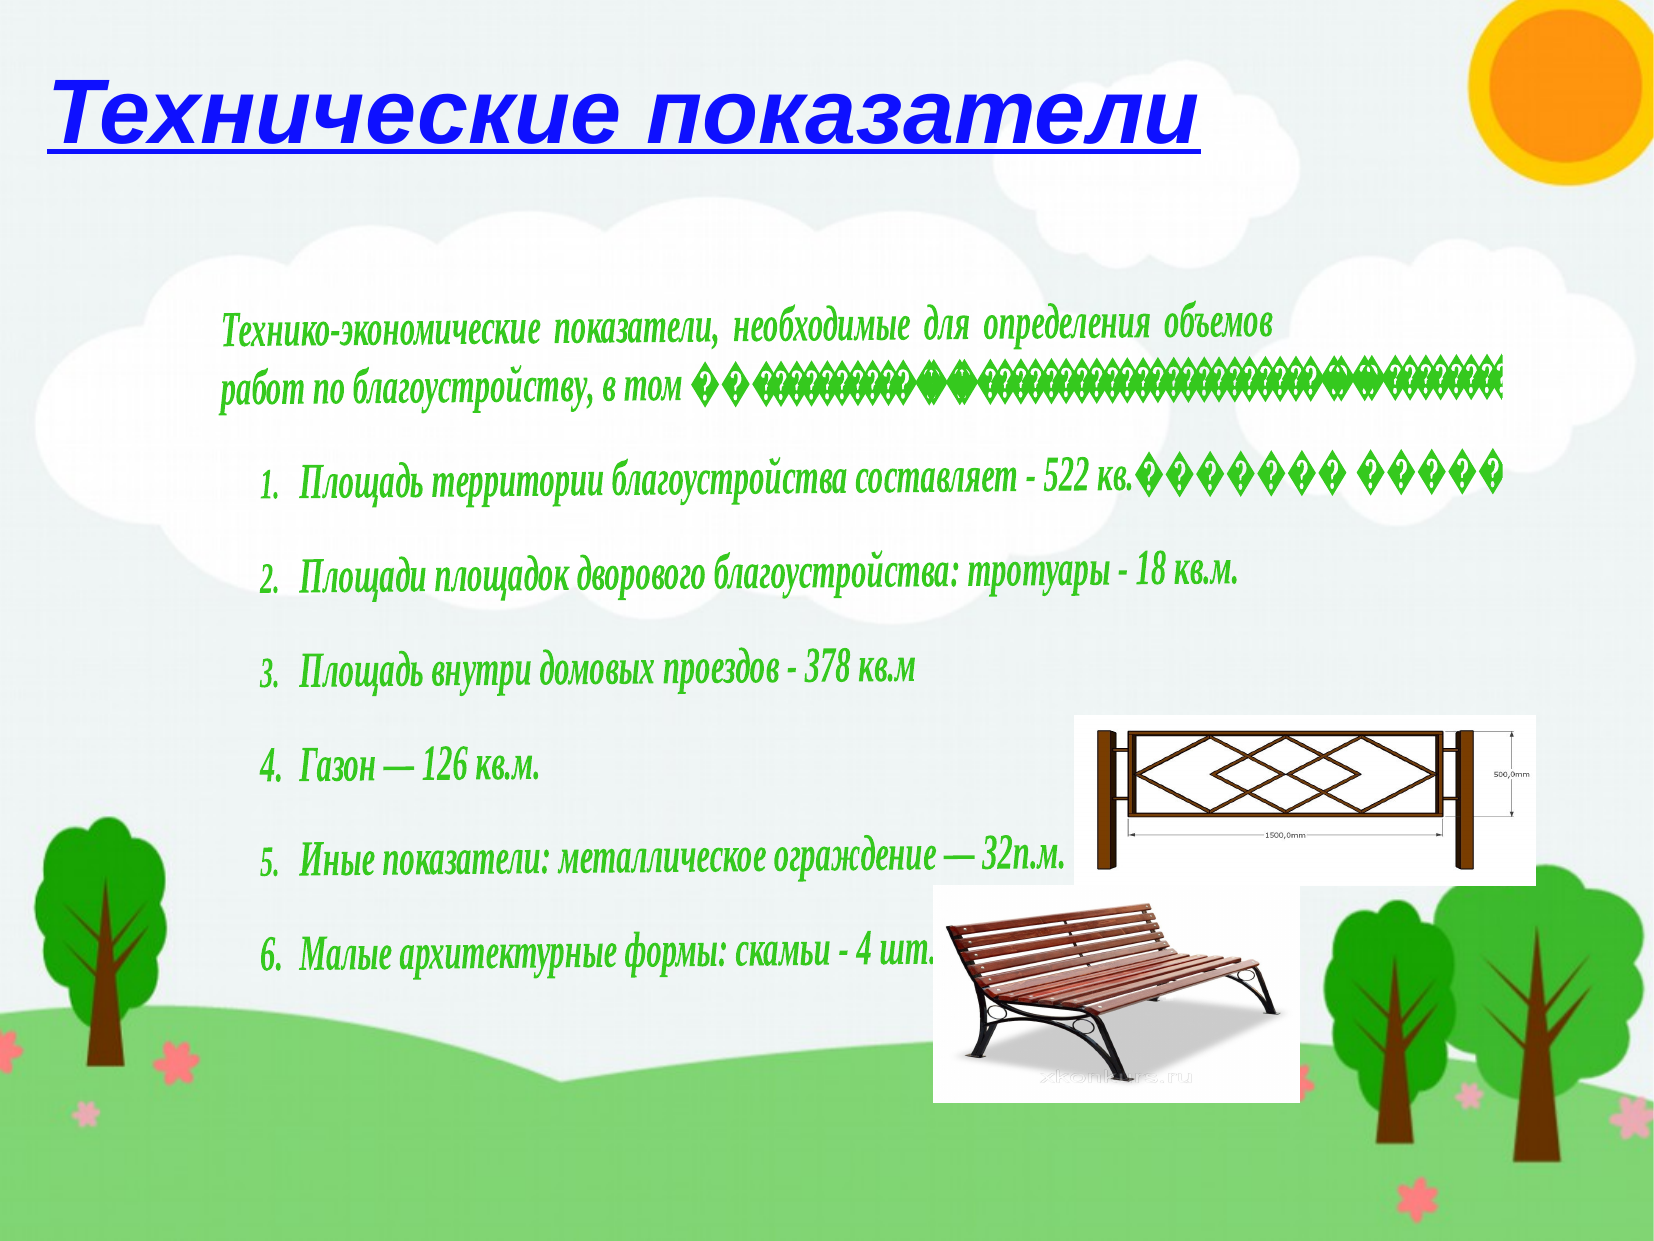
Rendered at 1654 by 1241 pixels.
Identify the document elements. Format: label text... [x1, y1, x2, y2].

picture [0, 0, 1654, 1241]
title Технические показатели [47, 0, 1512, 249]
chart [95, 153, 1503, 1060]
chart [1300, 886, 1503, 1048]
